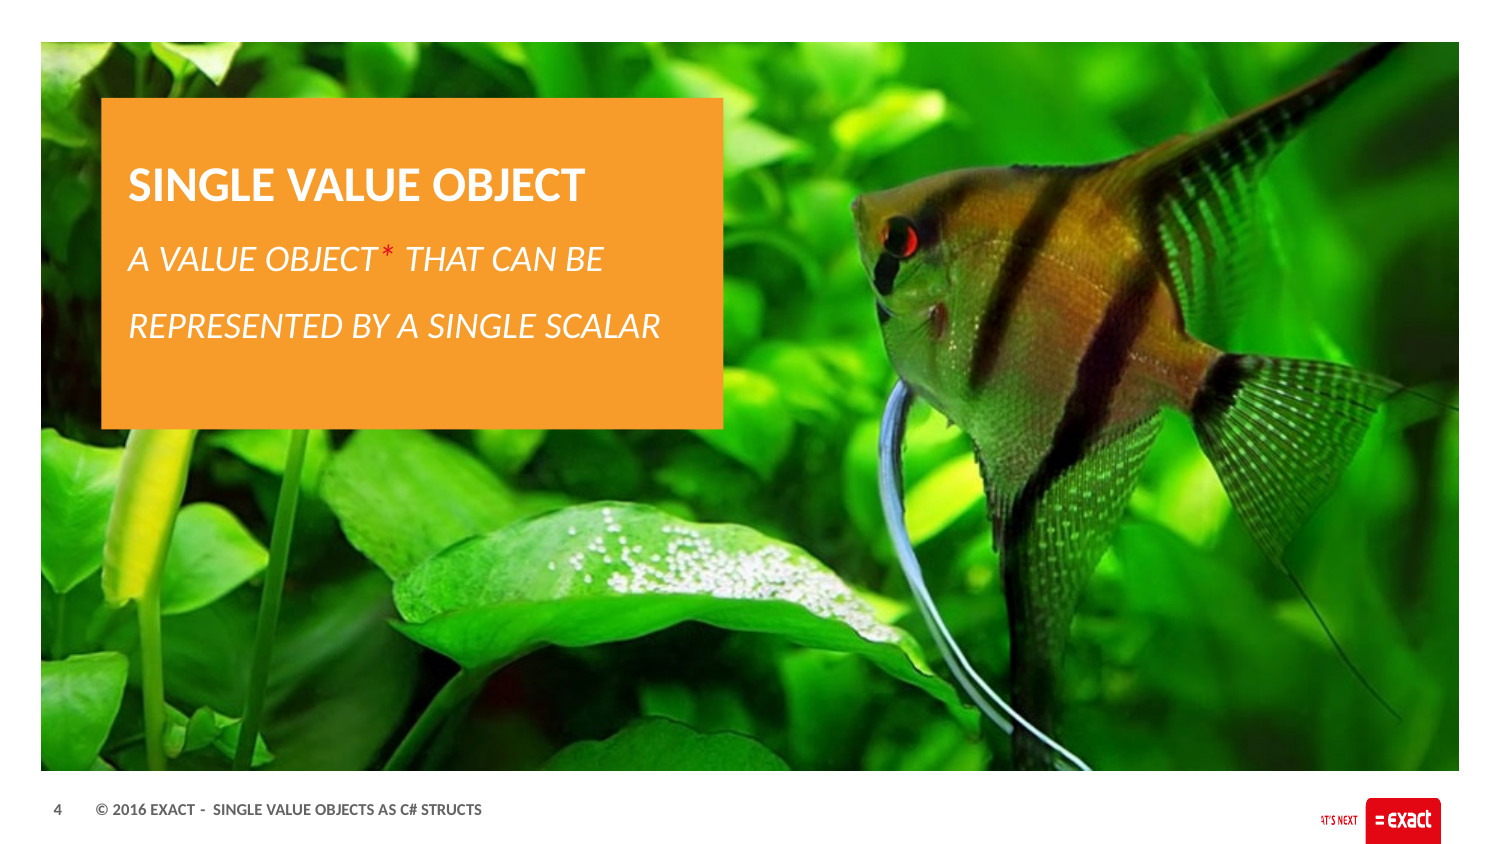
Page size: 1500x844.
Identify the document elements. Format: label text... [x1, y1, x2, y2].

text_box [38, 786, 96, 832]
title Single Value Object A Value Object* that can be represented by a single scalar [101, 97, 724, 430]
text_box - Single Value Objects as C# structs [185, 786, 826, 832]
picture [41, 42, 1459, 771]
